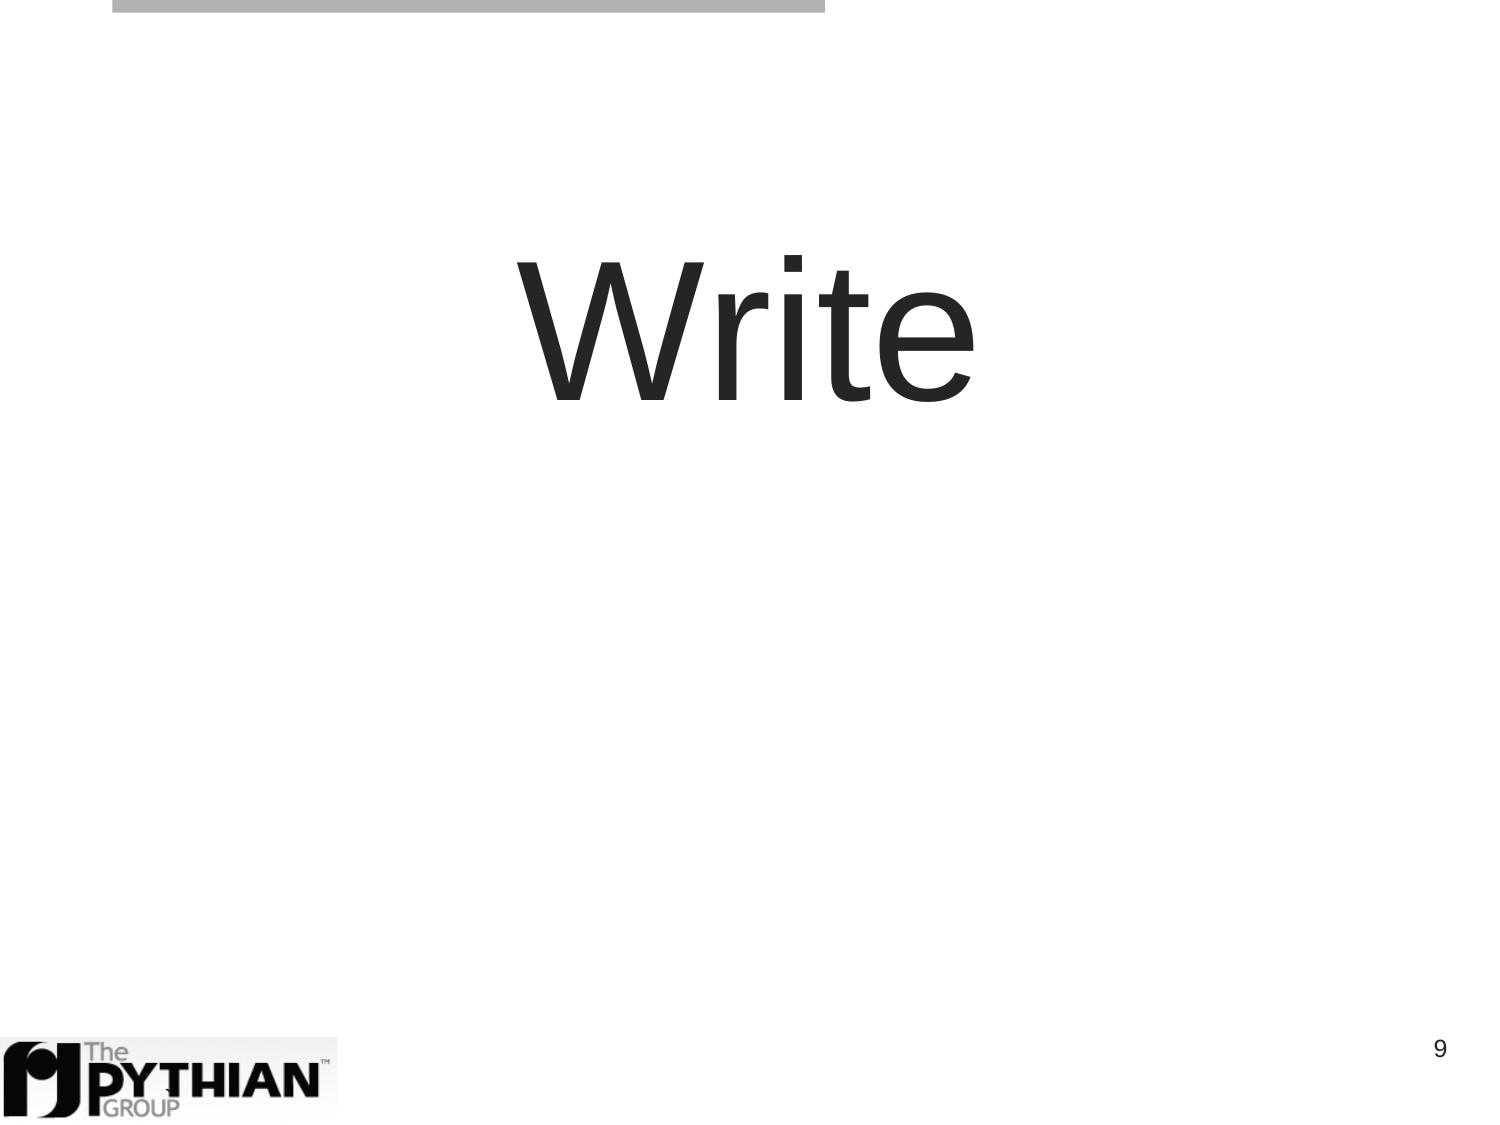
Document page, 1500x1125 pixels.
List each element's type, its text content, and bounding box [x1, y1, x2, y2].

text_box Write [0, 0, 1500, 1125]
